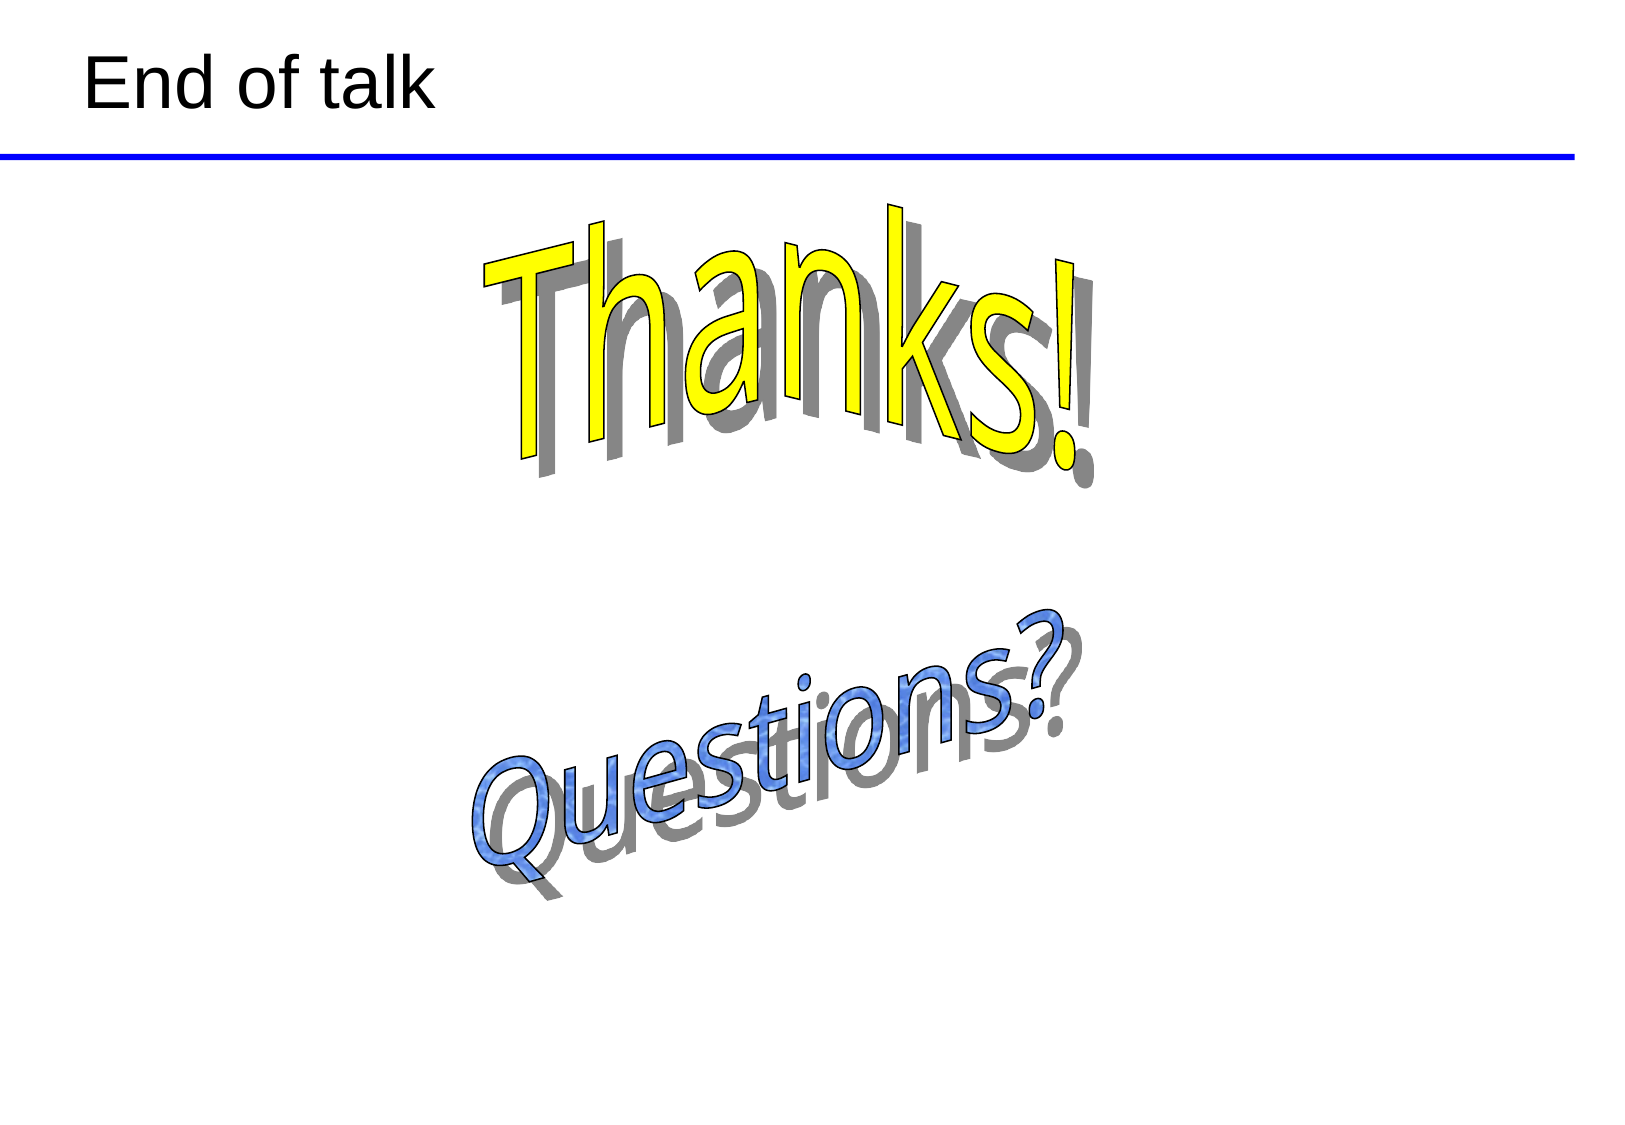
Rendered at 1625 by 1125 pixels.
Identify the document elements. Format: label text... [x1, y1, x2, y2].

text_box Questions? [698, 723, 743, 809]
text_box Questions? [564, 755, 618, 844]
text_box Questions? [472, 756, 549, 882]
text_box Thanks! [785, 242, 861, 415]
text_box Questions? [749, 695, 787, 791]
text_box Thanks! [685, 250, 758, 415]
text_box Questions? [799, 701, 810, 783]
title End of talk [67, 27, 1544, 131]
text_box Questions? [898, 666, 952, 755]
text_box Questions? [633, 740, 687, 823]
text_box Thanks! [589, 221, 665, 443]
text_box Thanks! [887, 204, 962, 440]
text_box Thanks! [484, 241, 574, 460]
text_box Questions? [825, 686, 883, 770]
text_box Questions? [966, 648, 1011, 734]
text_box Thanks! [1055, 259, 1074, 410]
text_box Thanks! [970, 293, 1035, 454]
text_box Thanks! [1054, 430, 1075, 470]
text_box Questions? [1017, 609, 1063, 689]
text_box Questions? [1029, 698, 1044, 719]
text_box Questions? [798, 673, 811, 691]
